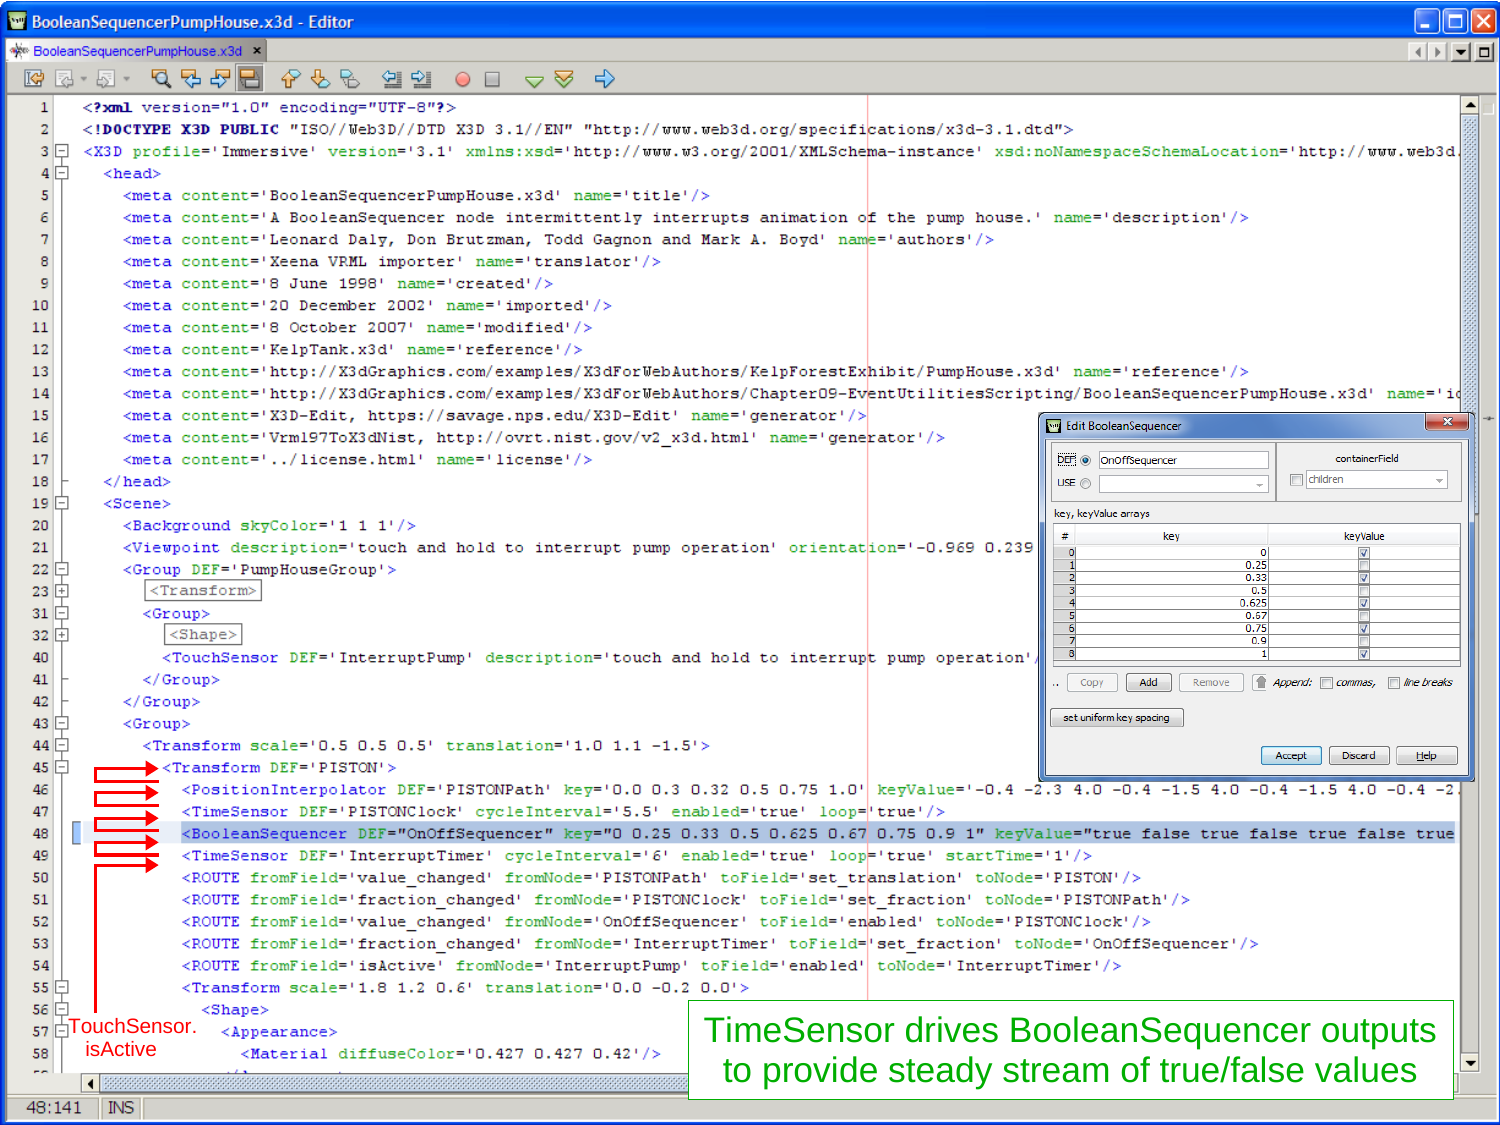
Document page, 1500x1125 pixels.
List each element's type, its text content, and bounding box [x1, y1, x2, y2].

text_box TouchSensor. isActive [53, 1007, 213, 1069]
picture [0, 1, 1500, 1125]
text_box TimeSensor drives BooleanSequencer outputs to provide steady stream of true/false values [688, 1000, 1454, 1100]
